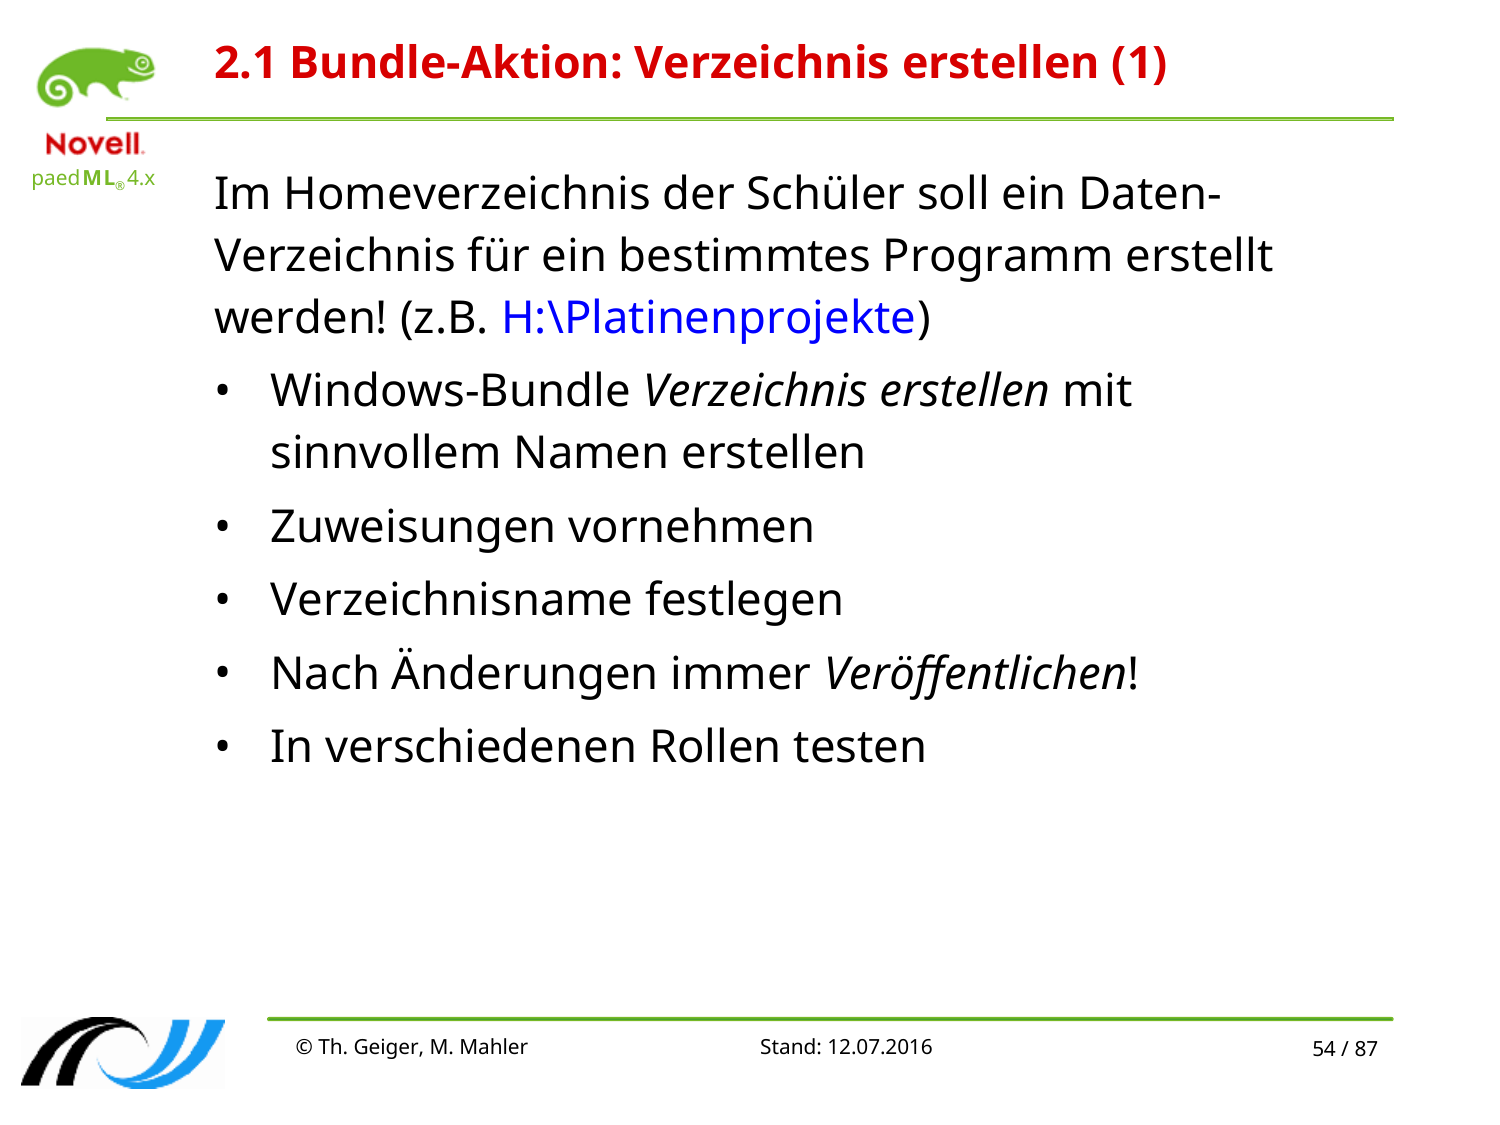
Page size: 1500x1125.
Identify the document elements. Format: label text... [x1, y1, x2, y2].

title 2.1 Bundle-Aktion: Verzeichnis erstellen (1) [214, 16, 1393, 108]
list Im Homeverzeichnis der Schüler soll ein Daten-Verzeichnis für ein bestimmtes Programm erstellt werden! (z.B. H:\Platinenprojekte) Windows-Bundle Verzeichnis erstellen mit sinnvollem Namen erstellen Zuweisungen vornehmen Verzeichnisname festlegen Nach Änderungen immer Veröffentlichen! In verschiedenen Rollen testen [214, 160, 1393, 814]
picture [21, 1017, 225, 1089]
picture [24, 32, 167, 175]
